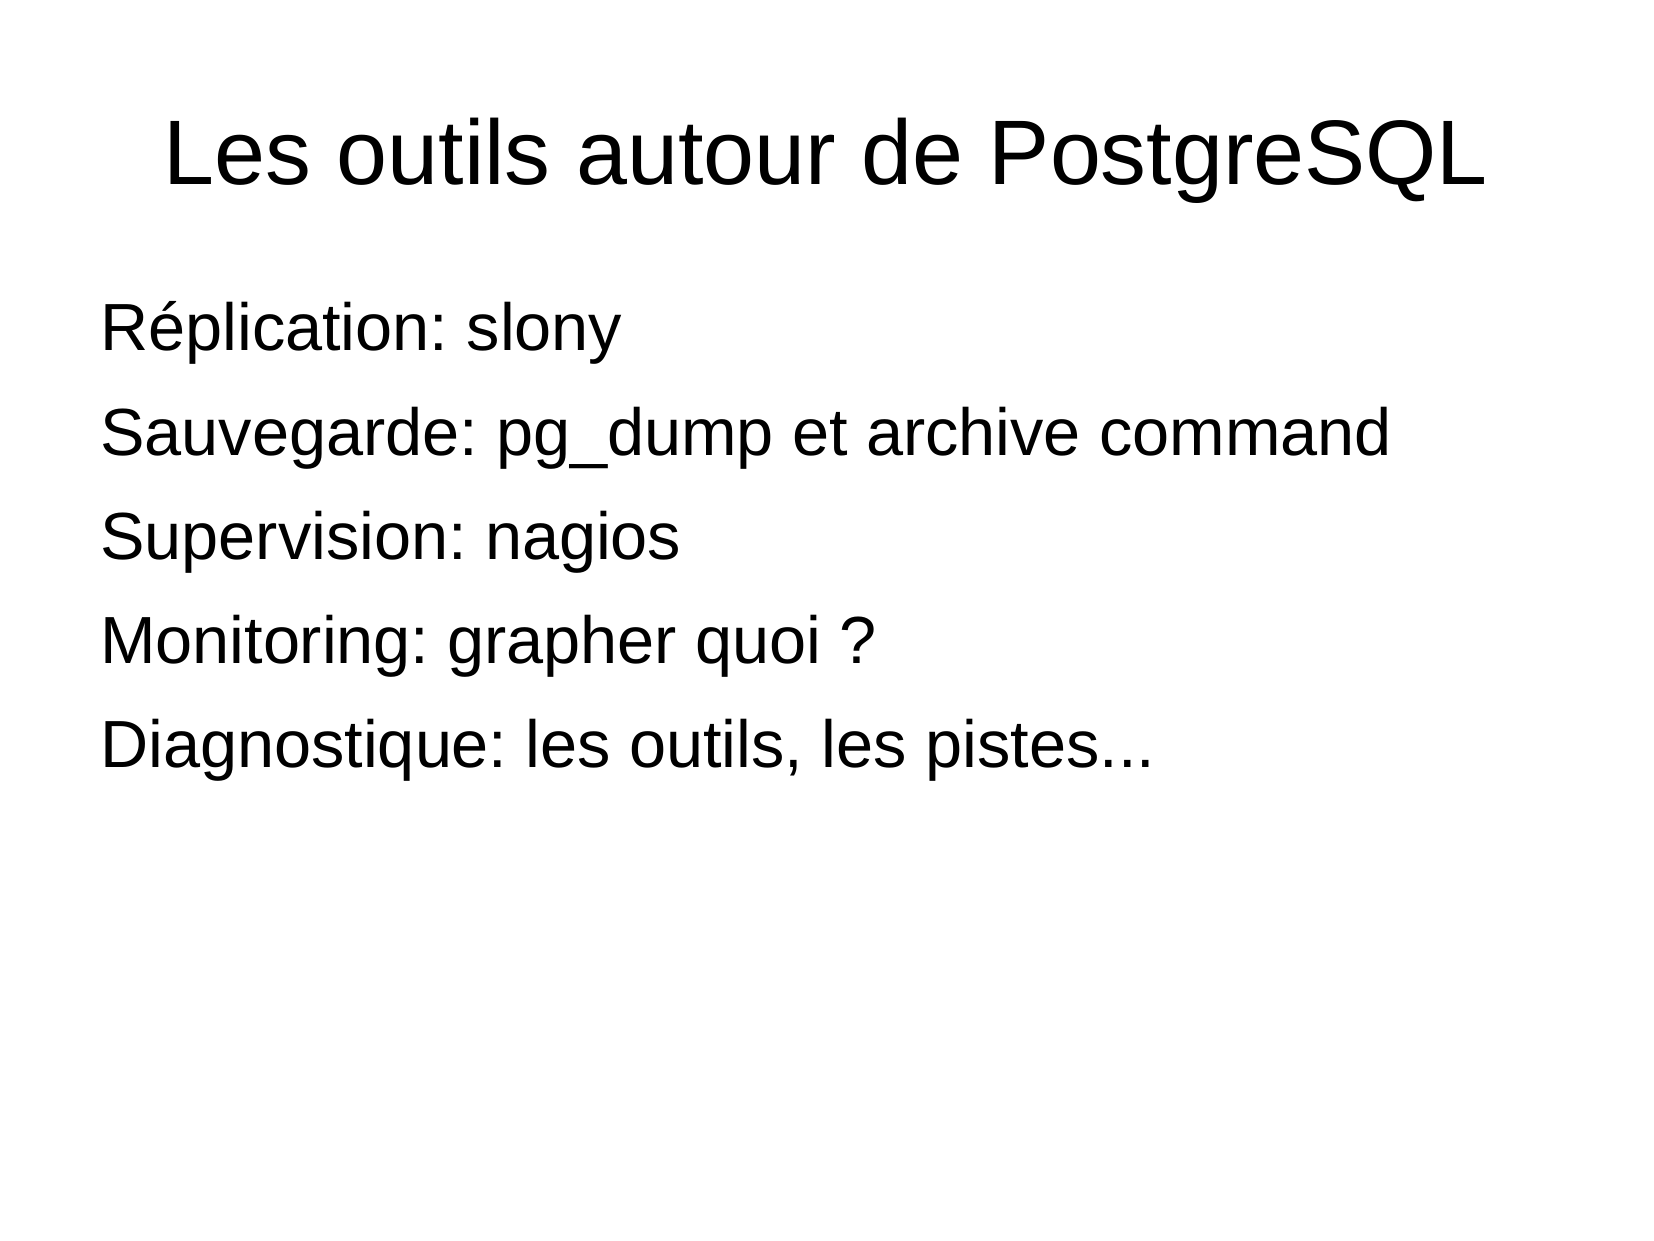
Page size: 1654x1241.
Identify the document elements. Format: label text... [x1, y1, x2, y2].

title Les outils autour de PostgreSQL [82, 56, 1571, 250]
list Réplication: slony Sauvegarde: pg_dump et archive command Supervision: nagios Monitoring: grapher quoi ? Diagnostique: les outils, les pistes... [82, 290, 1571, 1094]
